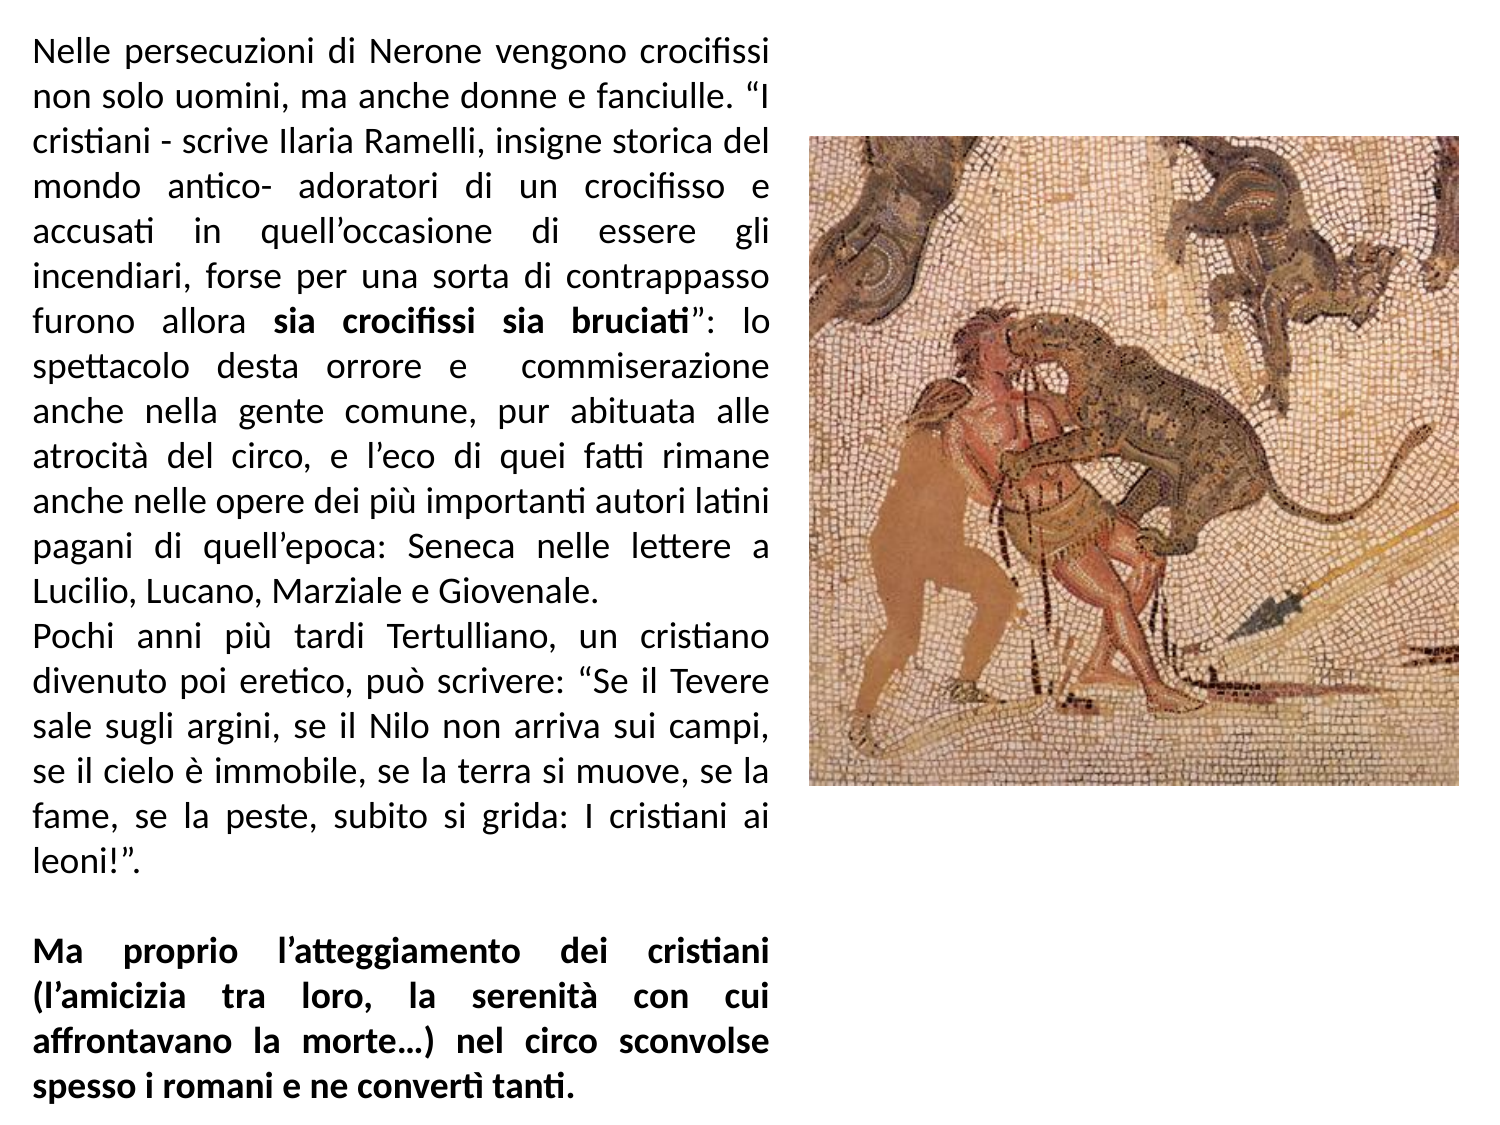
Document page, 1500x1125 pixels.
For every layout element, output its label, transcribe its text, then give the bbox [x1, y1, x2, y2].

text_box Nelle persecuzioni di Nerone vengono crocifissi non solo uomini, ma anche donne e fanciulle. “I cristiani - scrive Ilaria Ramelli, insigne storica del mondo antico- adoratori di un crocifisso e accusati in quell’occasione di essere gli incendiari, forse per una sorta di contrappasso furono allora sia crocifissi sia bruciati”: lo spettacolo desta orrore e commiserazione anche nella gente comune, pur abituata alle atrocità del circo, e l’eco di quei fatti rimane anche nelle opere dei più importanti autori latini pagani di quell’epoca: Seneca nelle lettere a Lucilio, Lucano, Marziale e Giovenale. Pochi anni più tardi Tertulliano, un cristiano divenuto poi eretico, può scrivere: “Se il Tevere sale sugli argini, se il Nilo non arriva sui campi, se il cielo è immobile, se la terra si muove, se la fame, se la peste, subito si grida: I cristiani ai leoni!”. Ma proprio l’atteggiamento dei cristiani (l’amicizia tra loro, la serenità con cui affrontavano la morte…) nel circo sconvolse spesso i romani e ne convertì tanti. [17, 19, 786, 1114]
picture [809, 136, 1459, 786]
